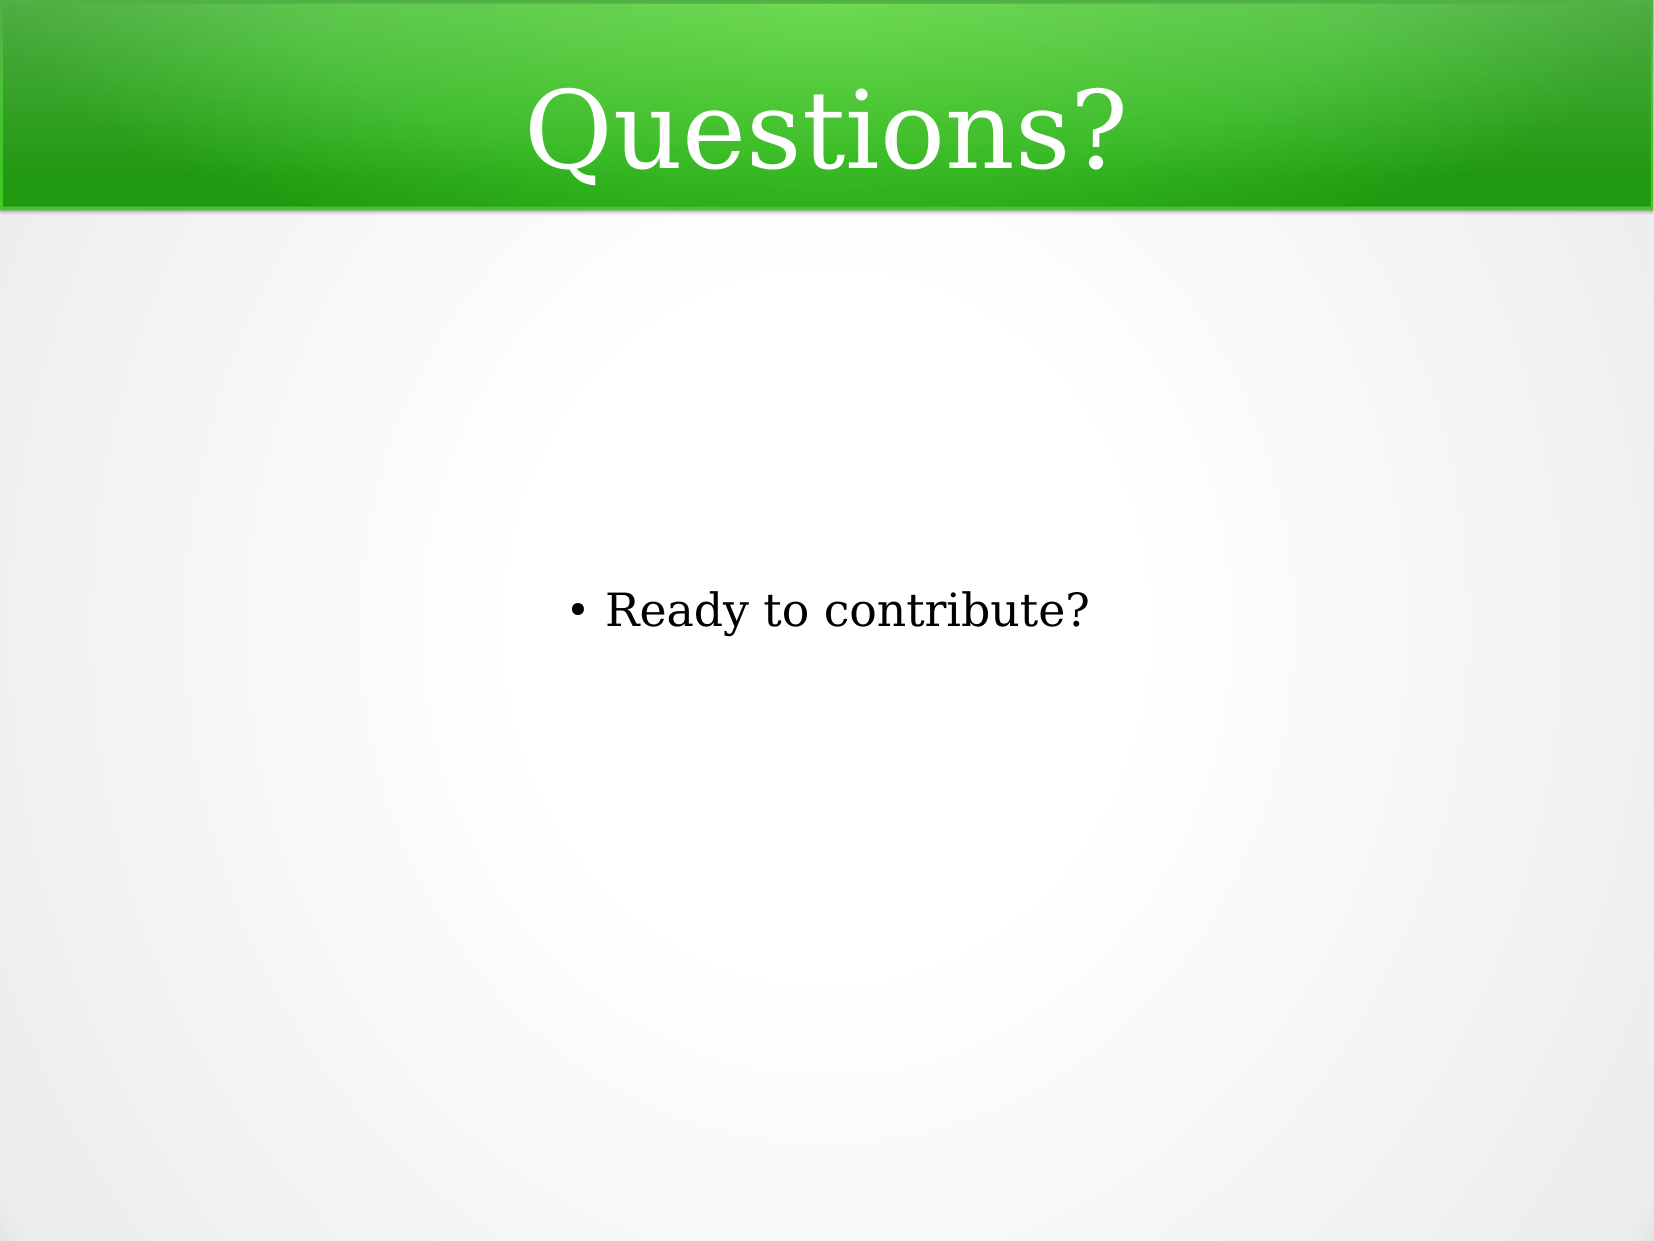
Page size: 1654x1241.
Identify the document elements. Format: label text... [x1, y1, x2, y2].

text_box Ready to contribute? [555, 576, 1106, 646]
title Questions? [82, 37, 1571, 226]
